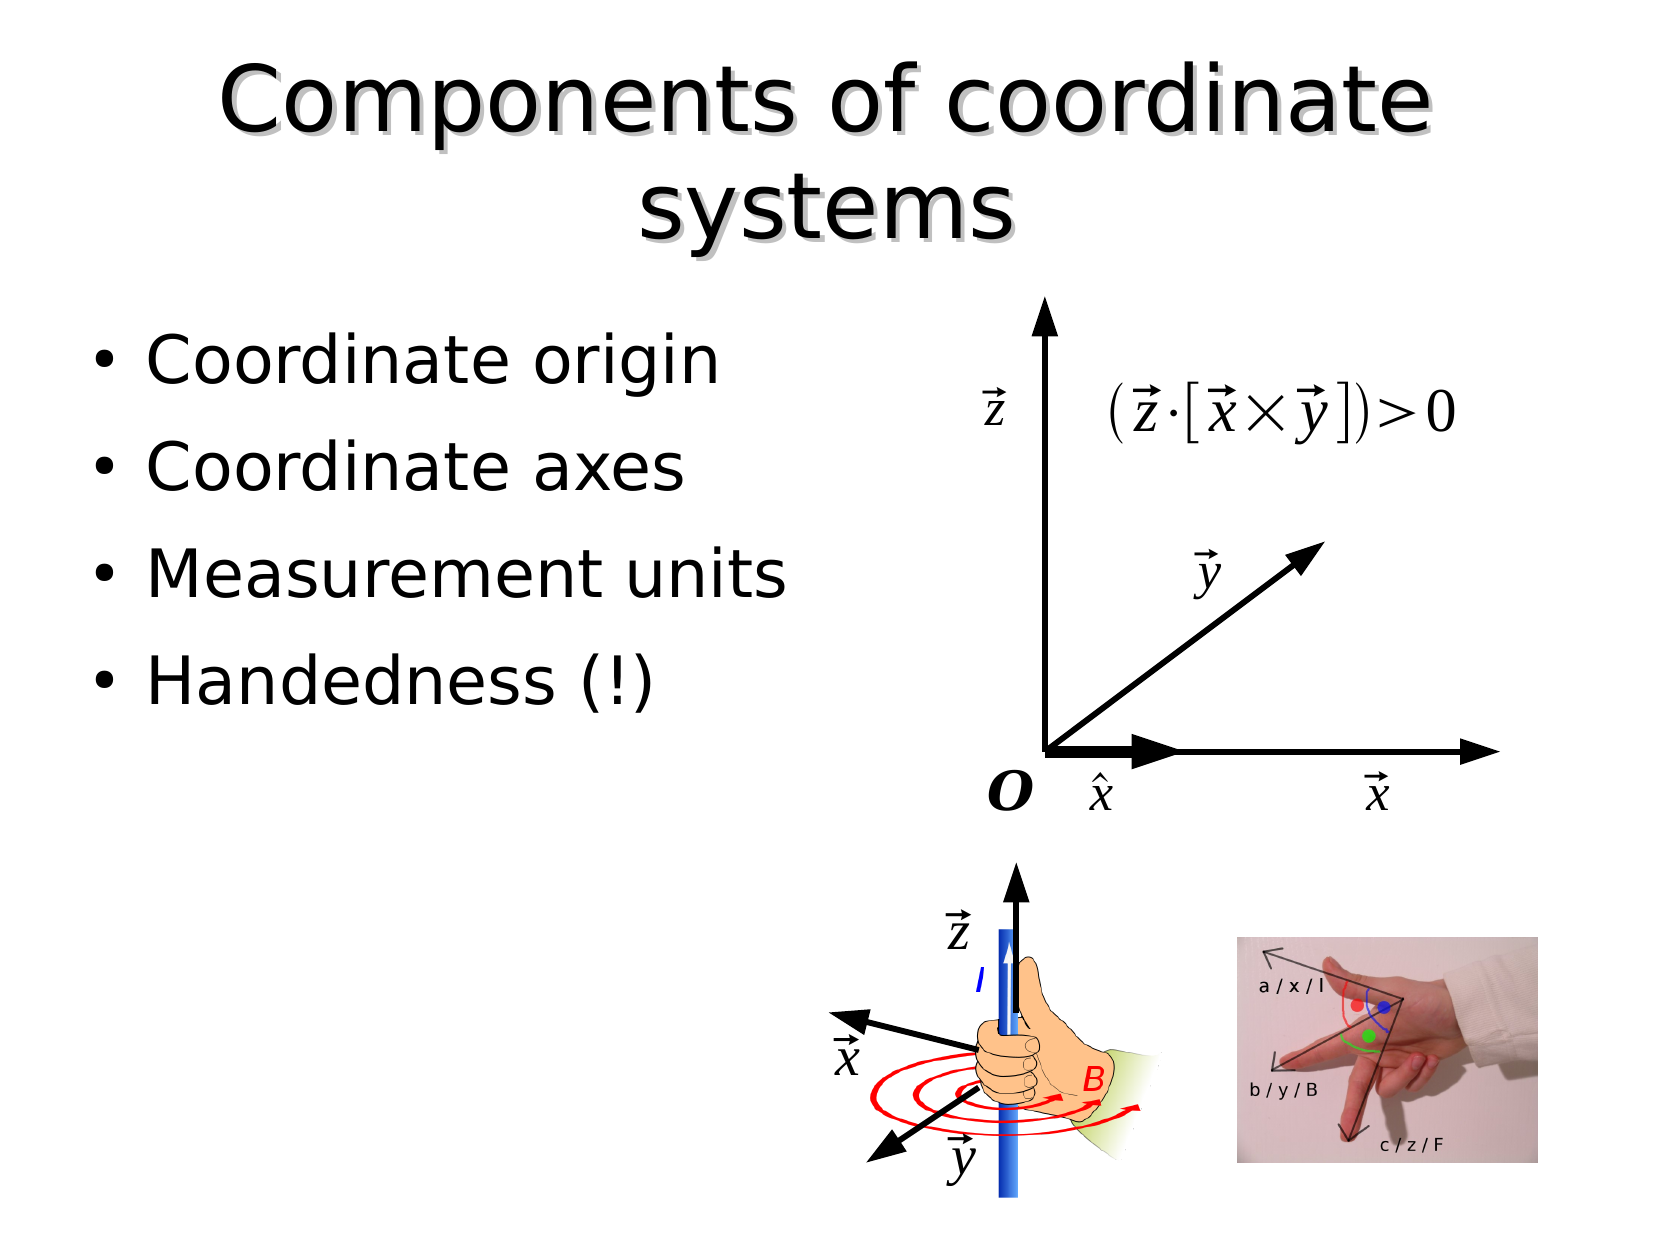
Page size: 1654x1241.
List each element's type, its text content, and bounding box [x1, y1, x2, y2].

list Coordinate origin Coordinate axes Measurement units Handedness (!) [75, 321, 802, 1126]
chart [1100, 375, 1463, 447]
chart [1356, 763, 1395, 822]
chart [1079, 763, 1119, 822]
chart [937, 1125, 982, 1187]
chart [937, 900, 979, 962]
chart [1184, 541, 1227, 600]
picture [866, 922, 1167, 1201]
chart [825, 1025, 867, 1088]
text_box O [972, 751, 1050, 831]
picture [1237, 937, 1538, 1163]
chart [974, 378, 1014, 437]
title Components of coordinate systems [82, 45, 1571, 261]
